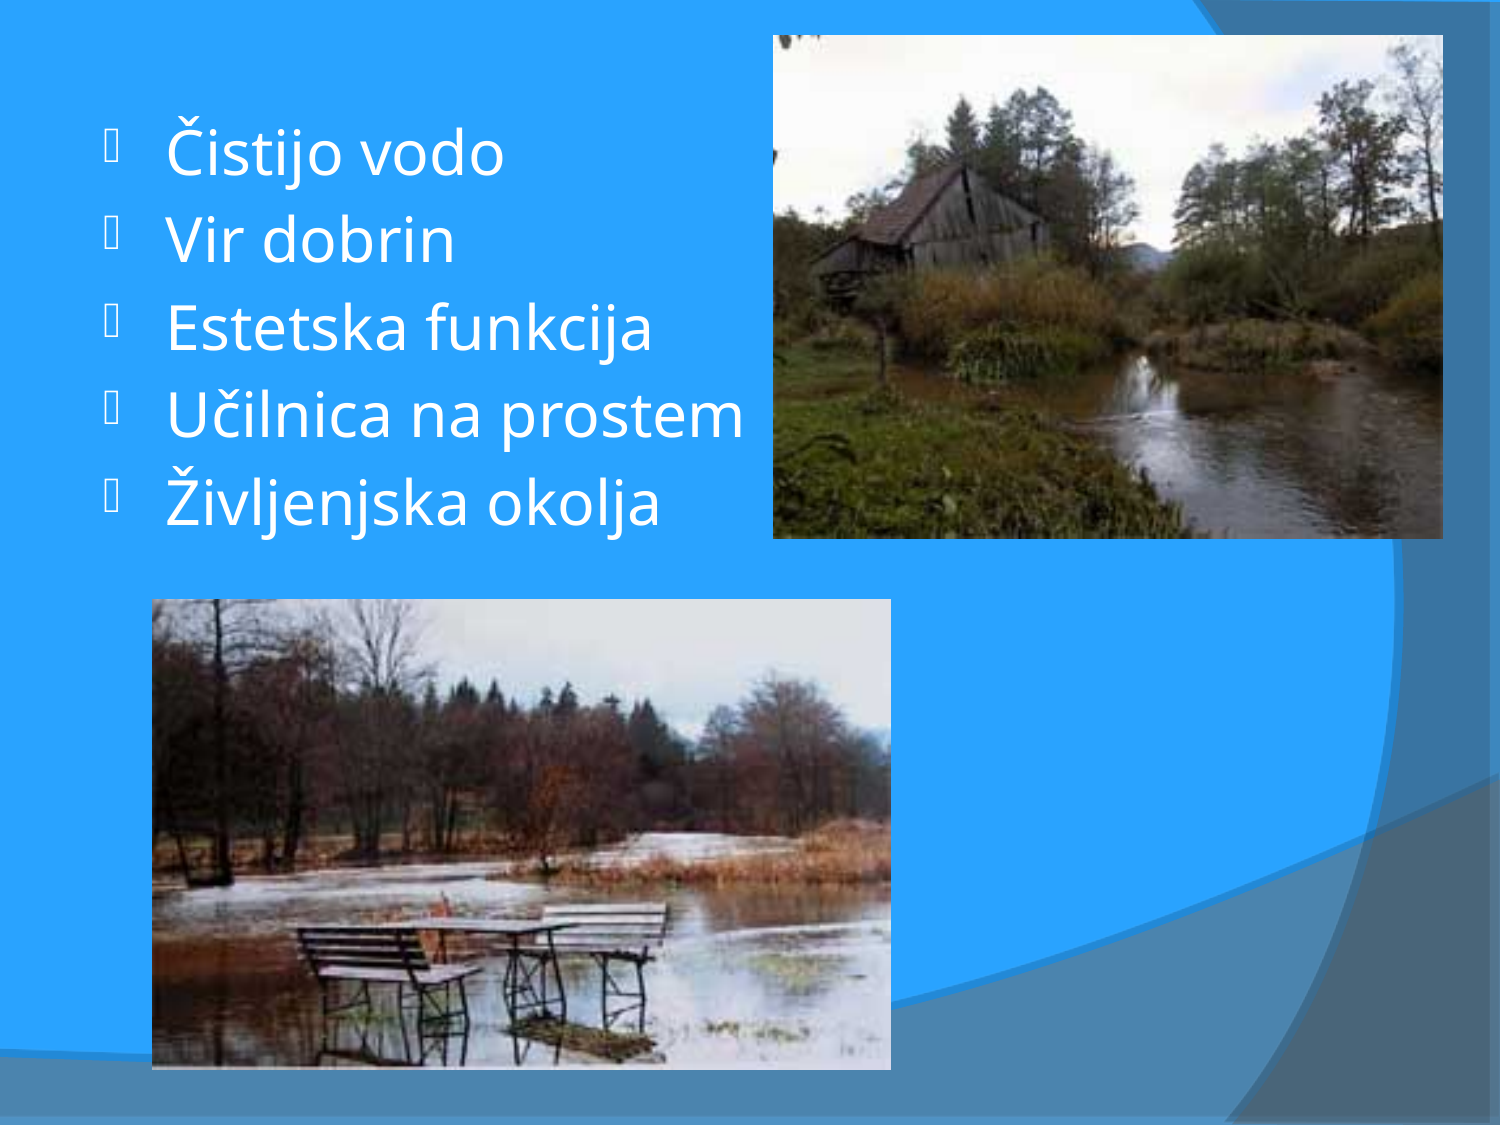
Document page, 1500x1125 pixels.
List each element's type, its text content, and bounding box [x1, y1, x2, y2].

list Čistijo vodo Vir dobrin Estetska funkcija Učilnica na prostem Življenjska okolja [82, 105, 774, 586]
picture [152, 599, 891, 1070]
picture [773, 35, 1443, 539]
